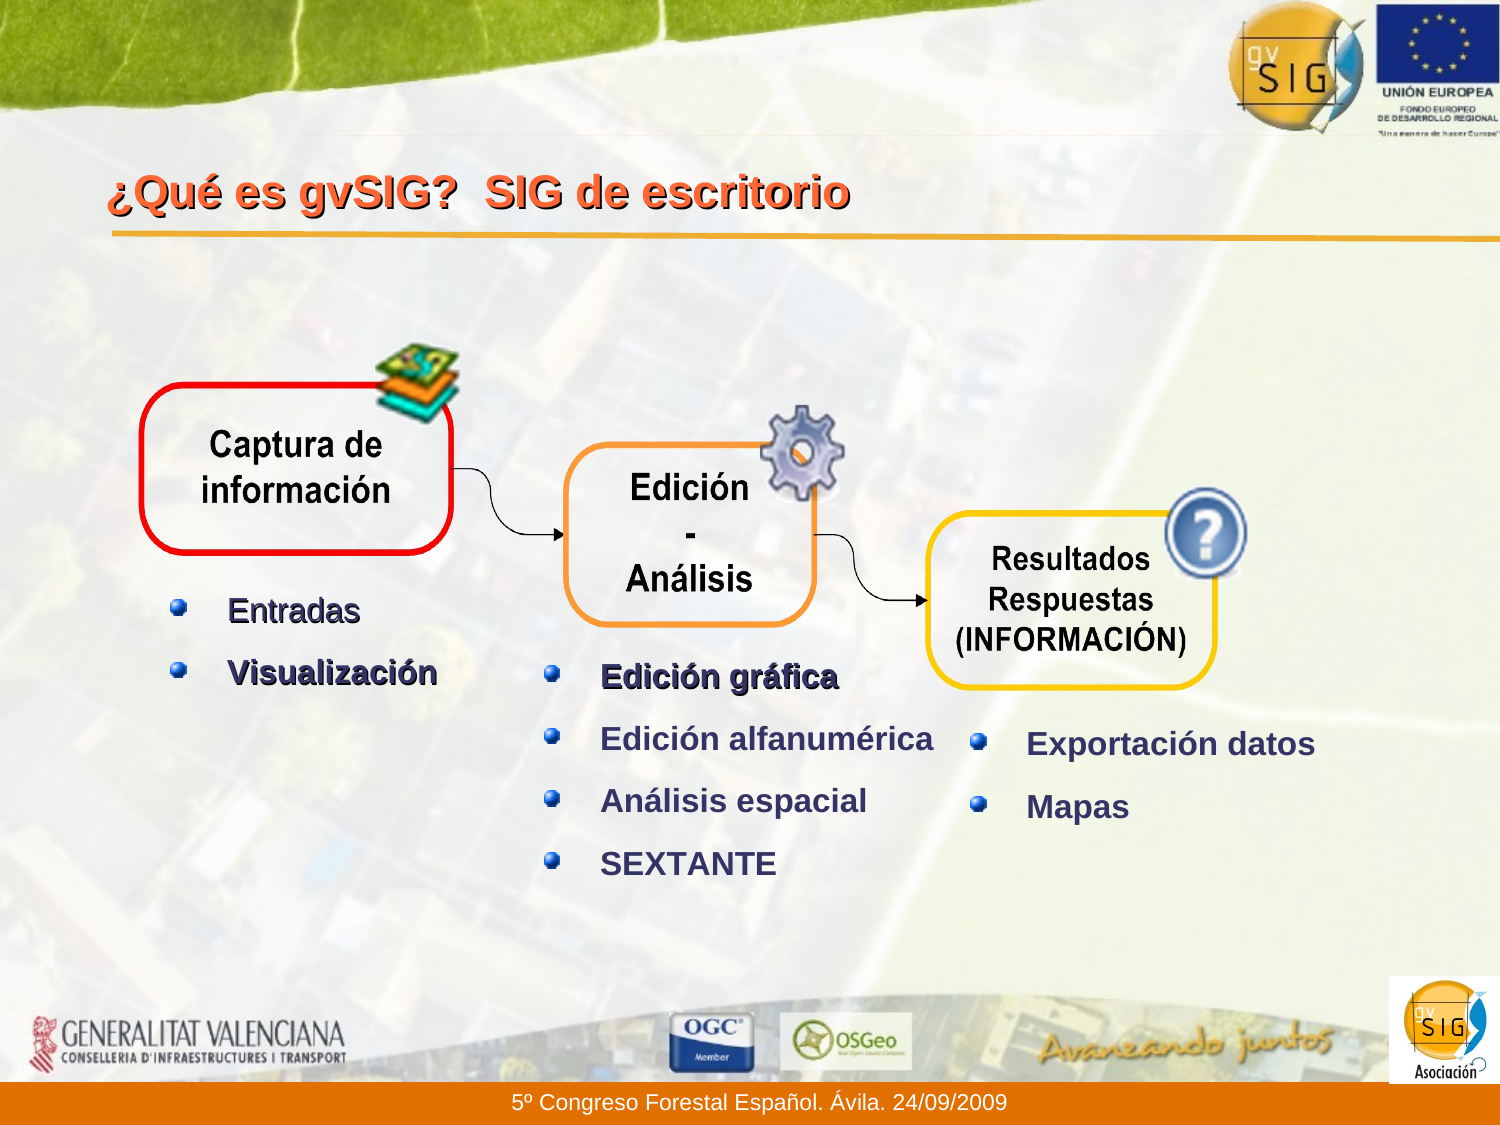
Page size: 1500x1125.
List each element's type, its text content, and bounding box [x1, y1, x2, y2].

picture [0, 0, 1500, 1084]
text_box Edición gráfica Edición alfanumérica Análisis espacial SEXTANTE [544, 670, 964, 895]
text_box Entradas Visualización [170, 603, 591, 767]
text_box Exportación datos Mapas [970, 738, 1390, 901]
text_box ¿Qué es gvSIG? SIG de escritorio [105, 167, 969, 255]
